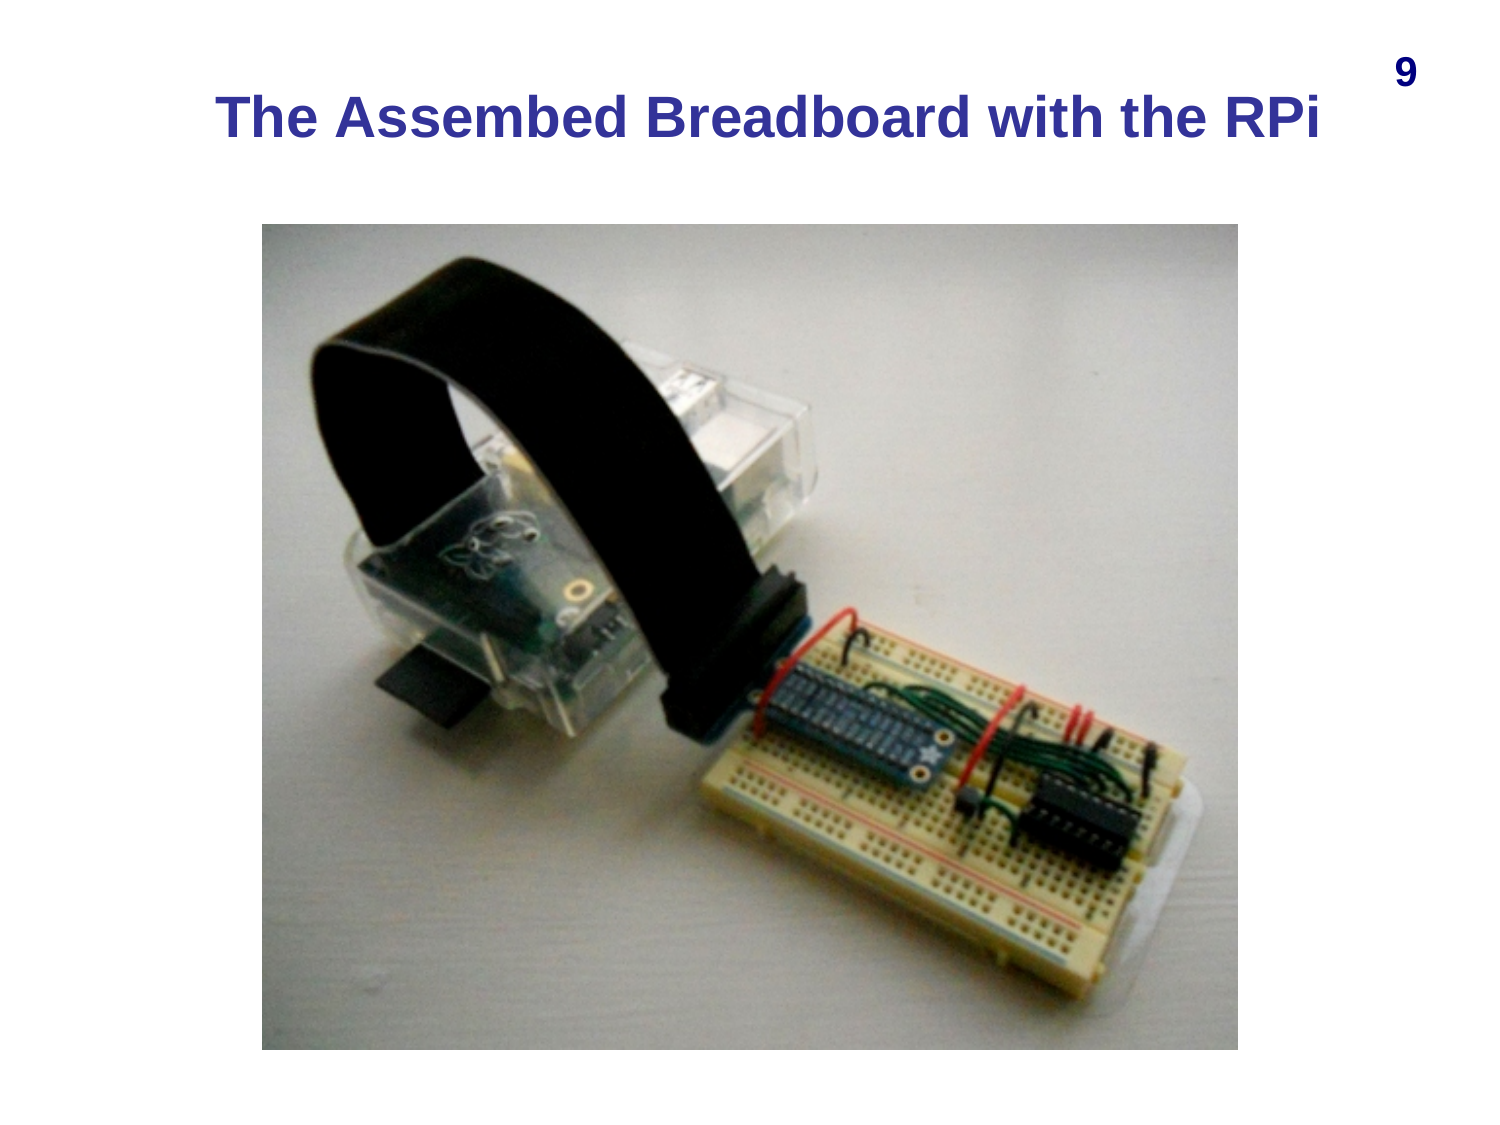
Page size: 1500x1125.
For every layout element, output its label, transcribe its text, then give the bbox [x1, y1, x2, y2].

picture [262, 224, 1238, 1051]
title The Assembed Breadboard with the RPi [187, 84, 1351, 150]
text_box 9 [1350, 37, 1463, 103]
